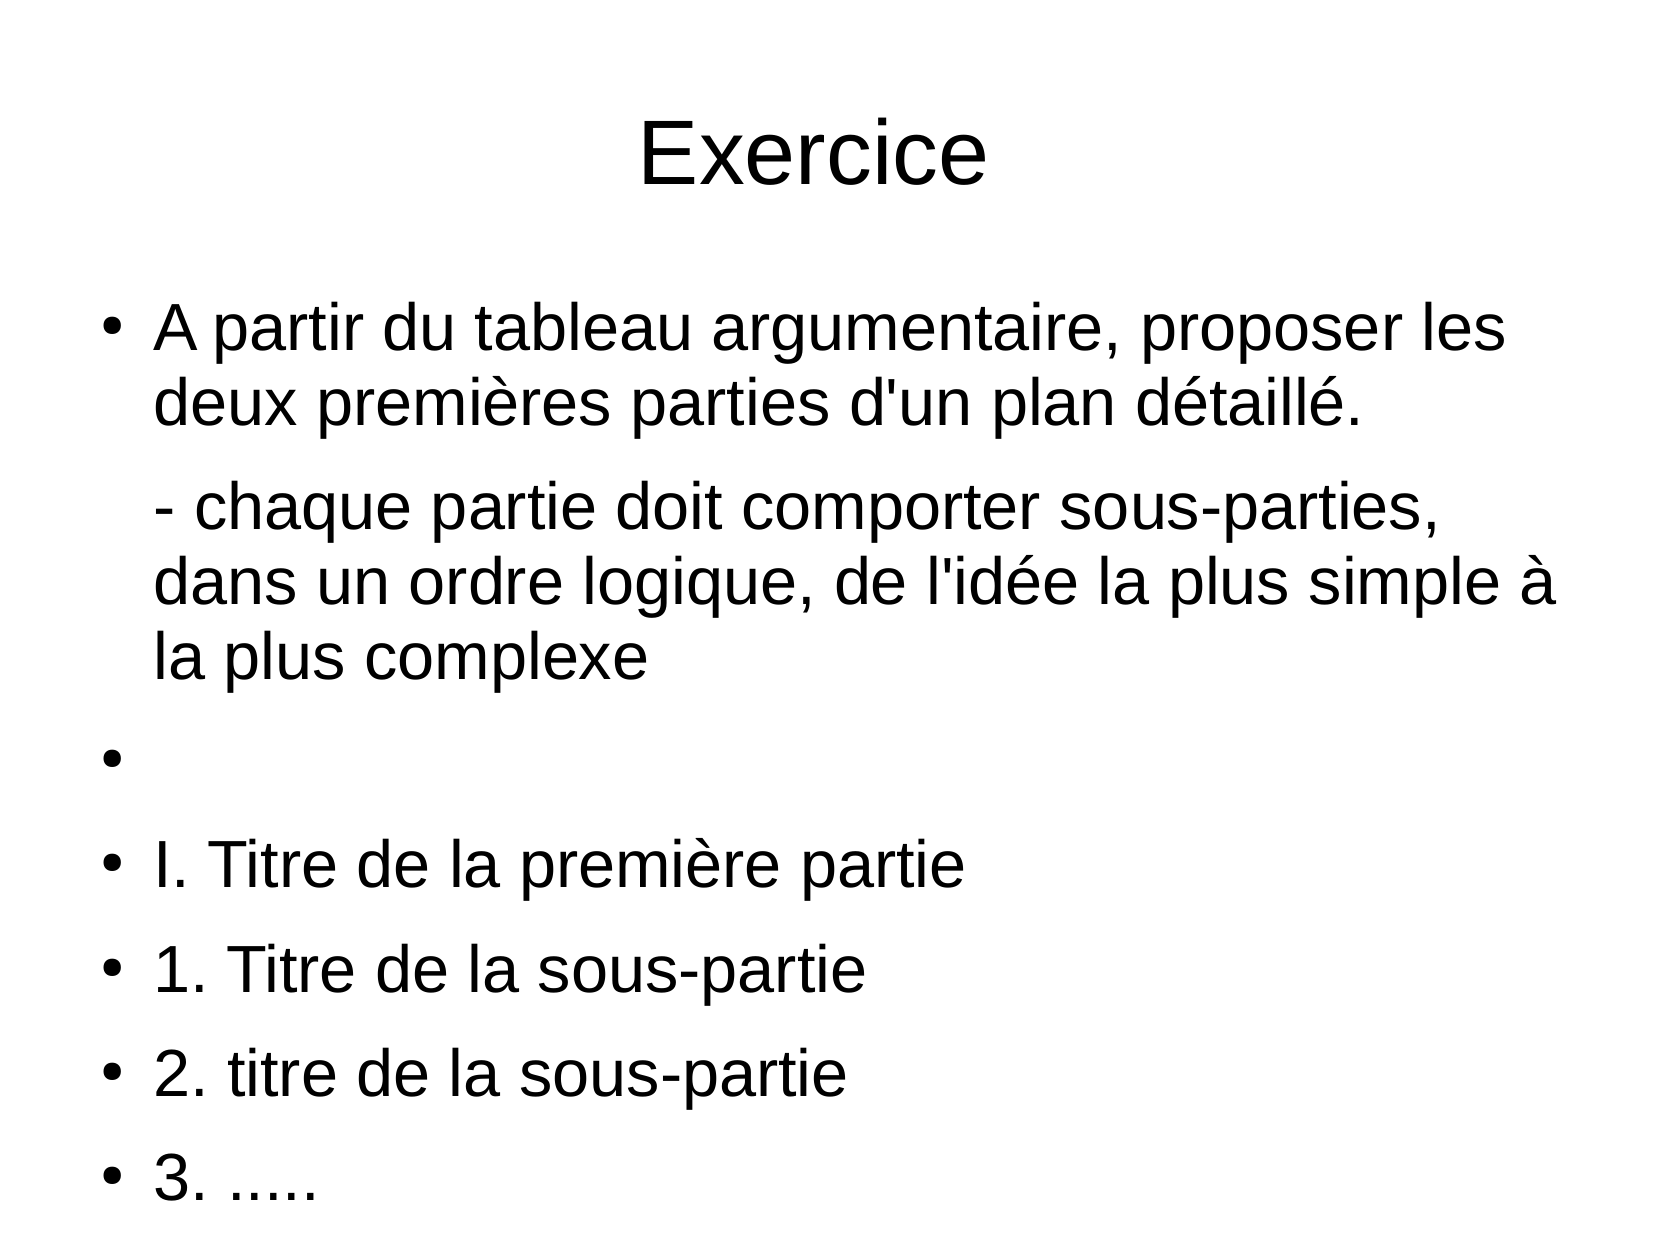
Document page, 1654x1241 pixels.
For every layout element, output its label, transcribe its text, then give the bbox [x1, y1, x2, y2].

title Exercice [82, 49, 1571, 257]
list A partir du tableau argumentaire, proposer les deux premières parties d'un plan détaillé. - chaque partie doit comporter sous-parties, dans un ordre logique, de l'idée la plus simple à la plus complexe I. Titre de la première partie 1. Titre de la sous-partie 2. titre de la sous-partie 3. ..... [82, 290, 1571, 1216]
